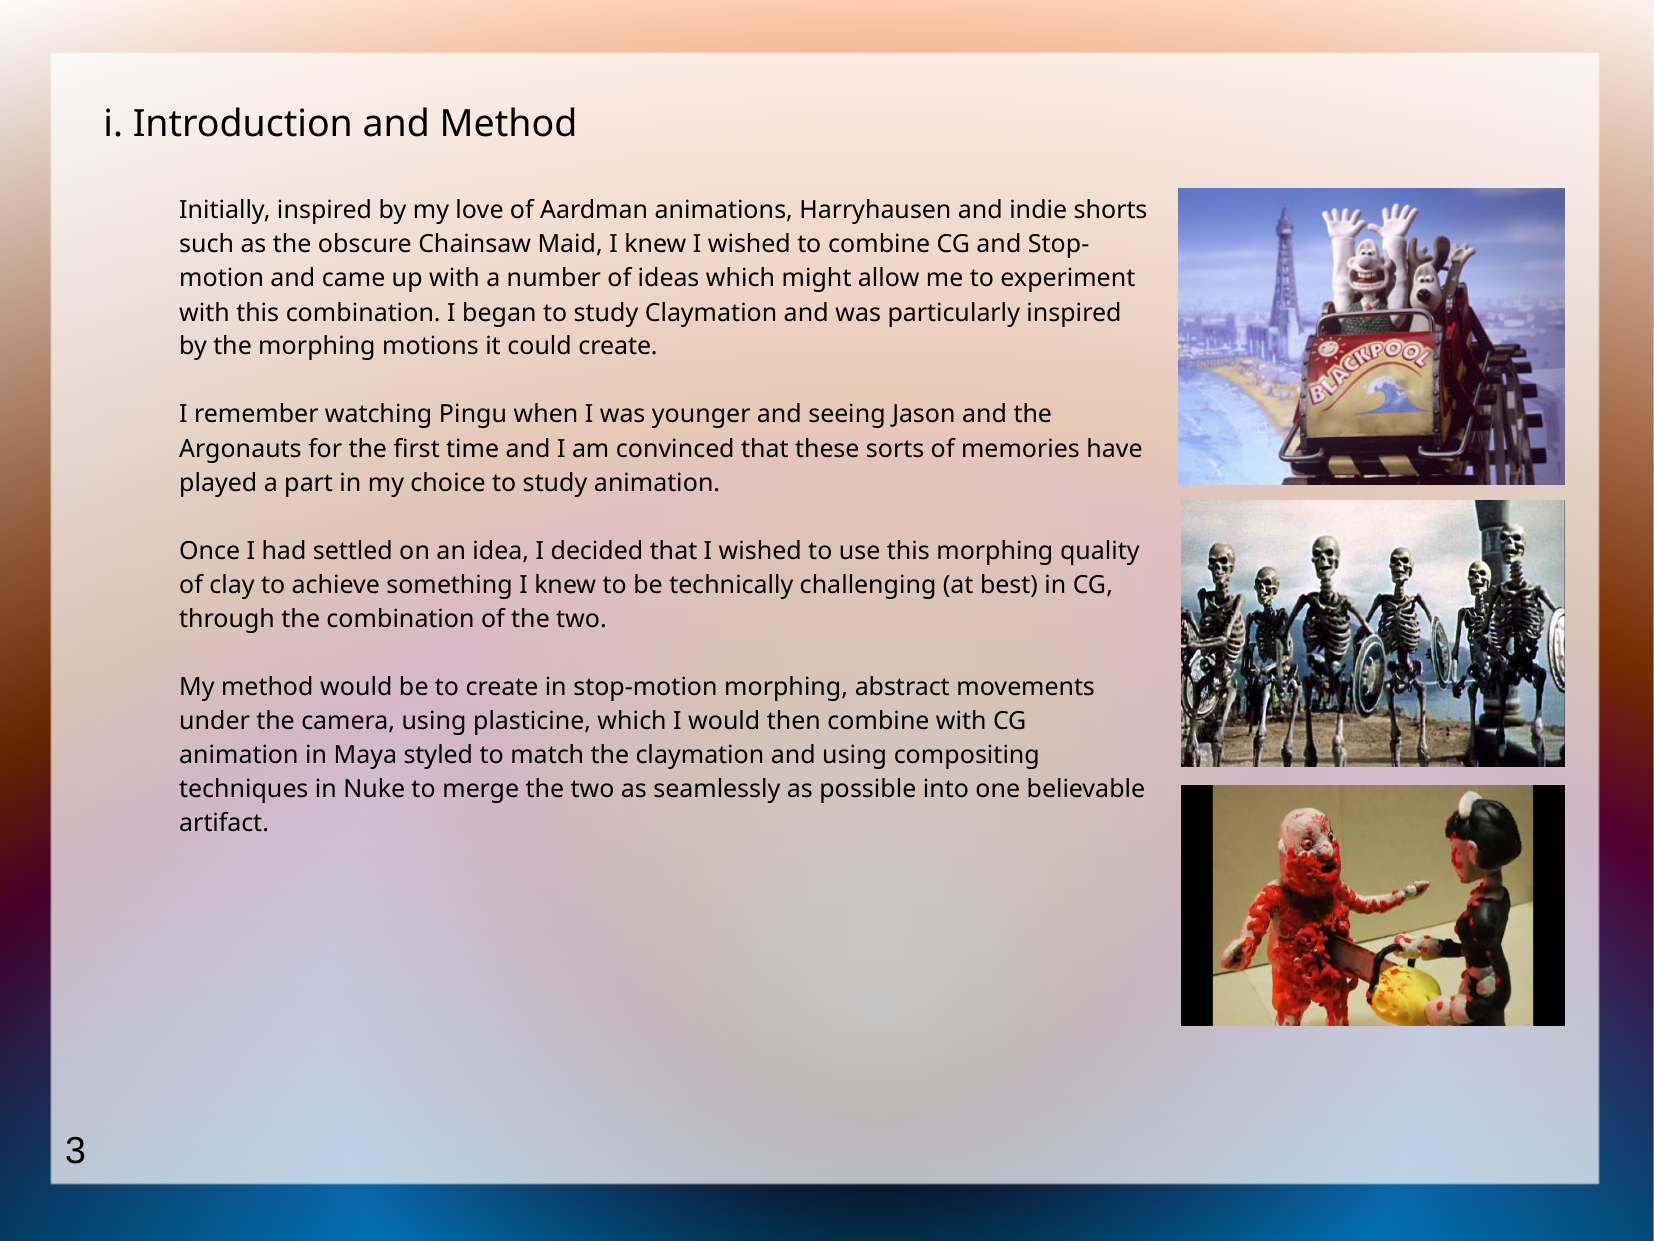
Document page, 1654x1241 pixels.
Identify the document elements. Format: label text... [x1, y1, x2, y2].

picture [0, 0, 1654, 1241]
text_box <number> [50, 1122, 709, 1193]
text_box i. Introduction and Method [88, 88, 692, 164]
text_box Initially, inspired by my love of Aardman animations, Harryhausen and indie shorts such as the obscure Chainsaw Maid, I knew I wished to combine CG and Stop-motion and came up with a number of ideas which might allow me to experiment with this combination. I began to study Claymation and was particularly inspired by the morphing motions it could create. I remember watching Pingu when I was younger and seeing Jason and the Argonauts for the first time and I am convinced that these sorts of memories have played a part in my choice to study animation. Once I had settled on an idea, I decided that I wished to use this morphing quality of clay to achieve something I knew to be technically challenging (at best) in CG, through the combination of the two. My method would be to create in stop-motion morphing, abstract movements under the camera, using plasticine, which I would then combine with CG animation in Maya styled to match the claymation and using compositing techniques in Nuke to merge the two as seamlessly as possible into one believable artifact. [164, 184, 1169, 1086]
